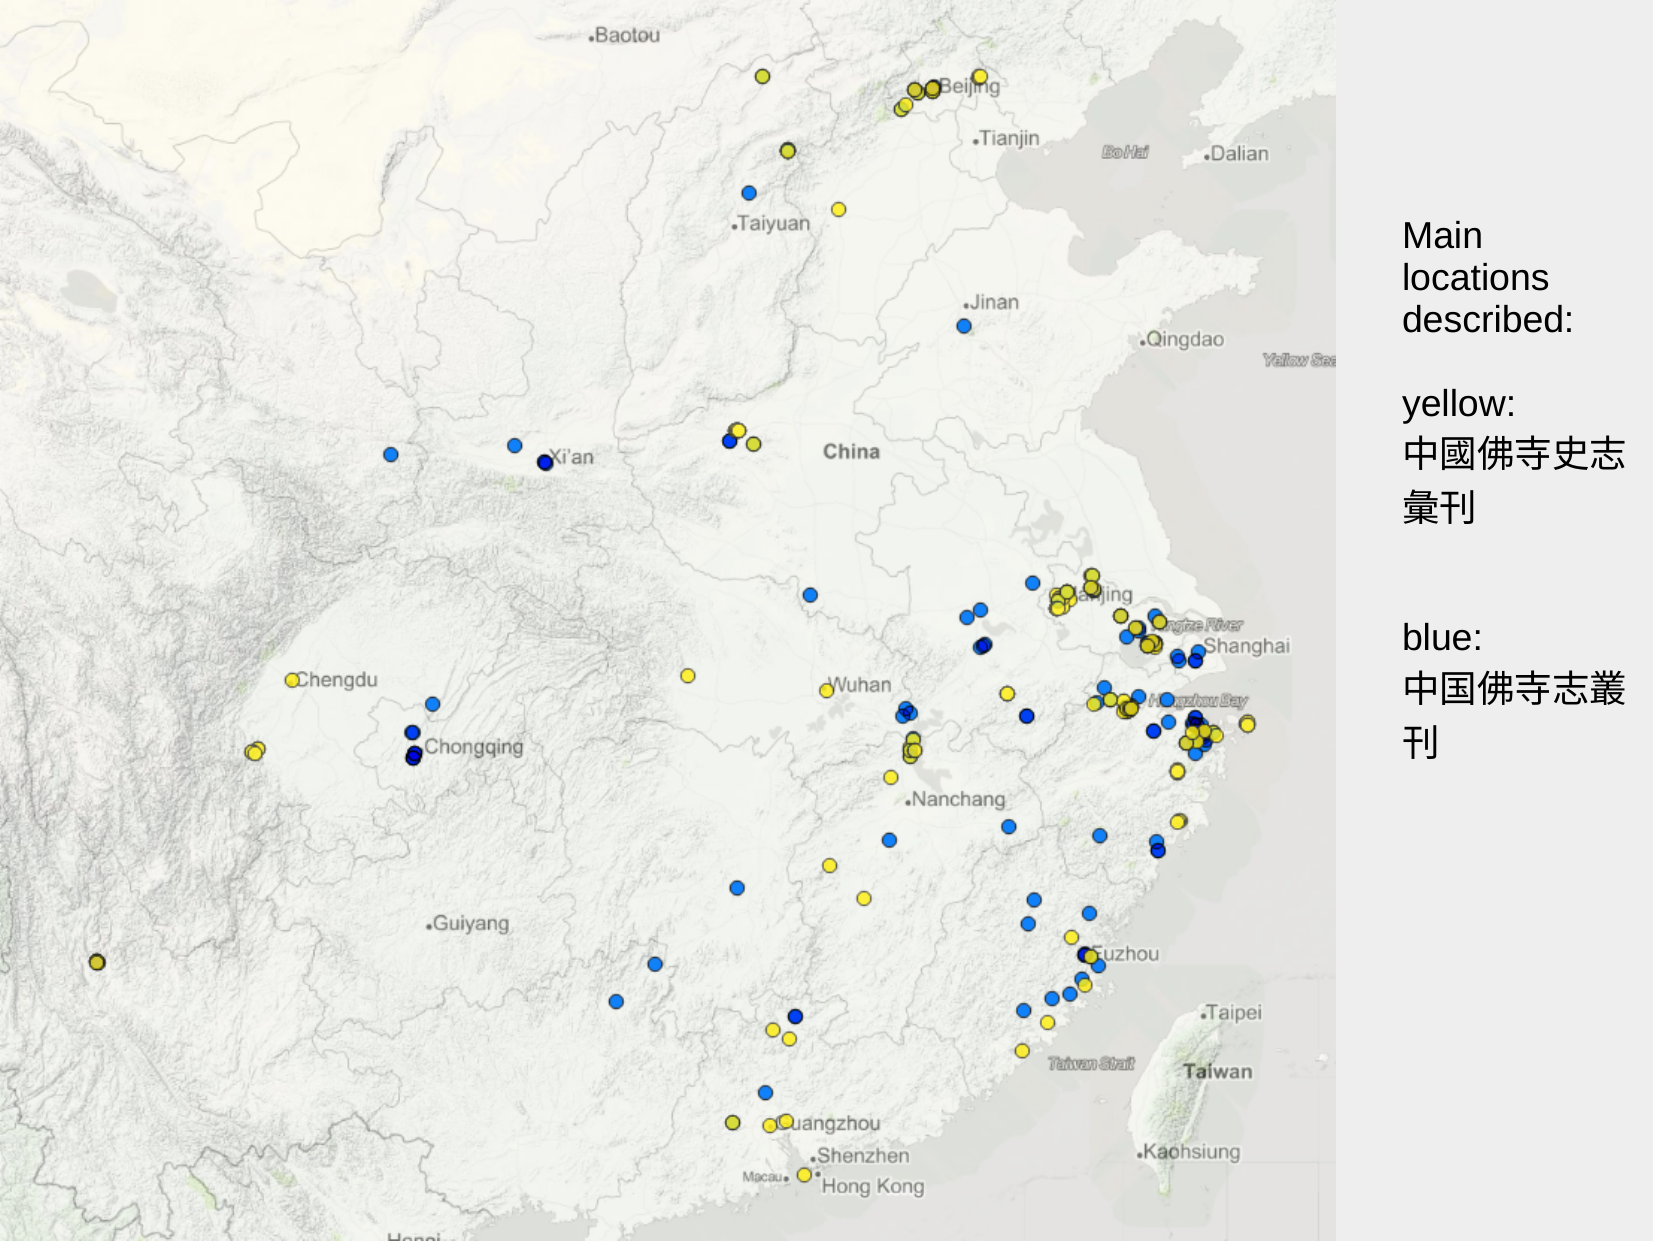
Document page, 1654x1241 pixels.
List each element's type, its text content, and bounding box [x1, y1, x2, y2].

text_box Main locations described: yellow: 中國佛寺史志彙刊 blue: 中国佛寺志叢刊 [1387, 206, 1653, 780]
picture [0, 0, 1336, 1241]
